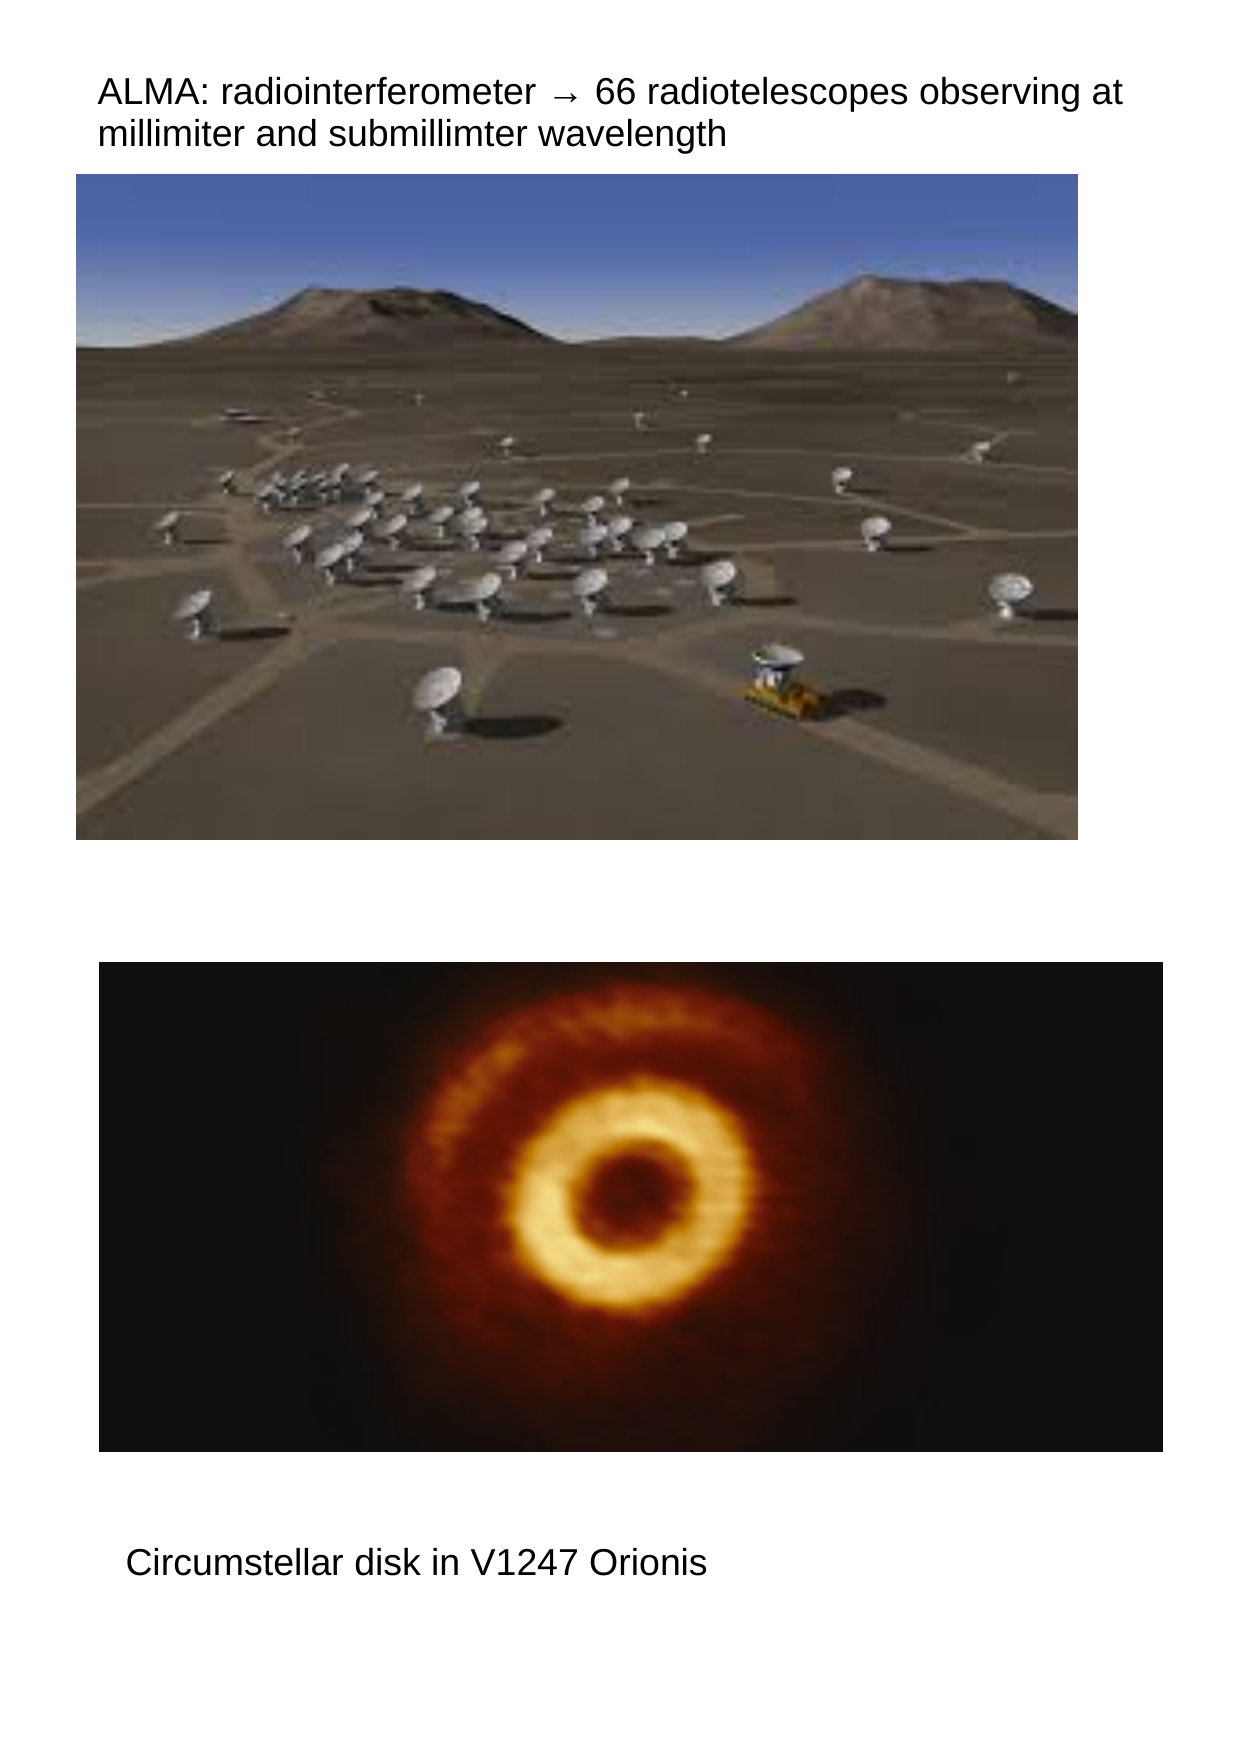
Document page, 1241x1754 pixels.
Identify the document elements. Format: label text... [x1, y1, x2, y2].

picture [99, 962, 1163, 1452]
text_box ALMA: radiointerferometer → 66 radiotelescopes observing at millimiter and submillimter wavelength [83, 63, 1177, 205]
picture [76, 174, 1078, 841]
text_box Circumstellar disk in V1247 Orionis [110, 1534, 1117, 1591]
